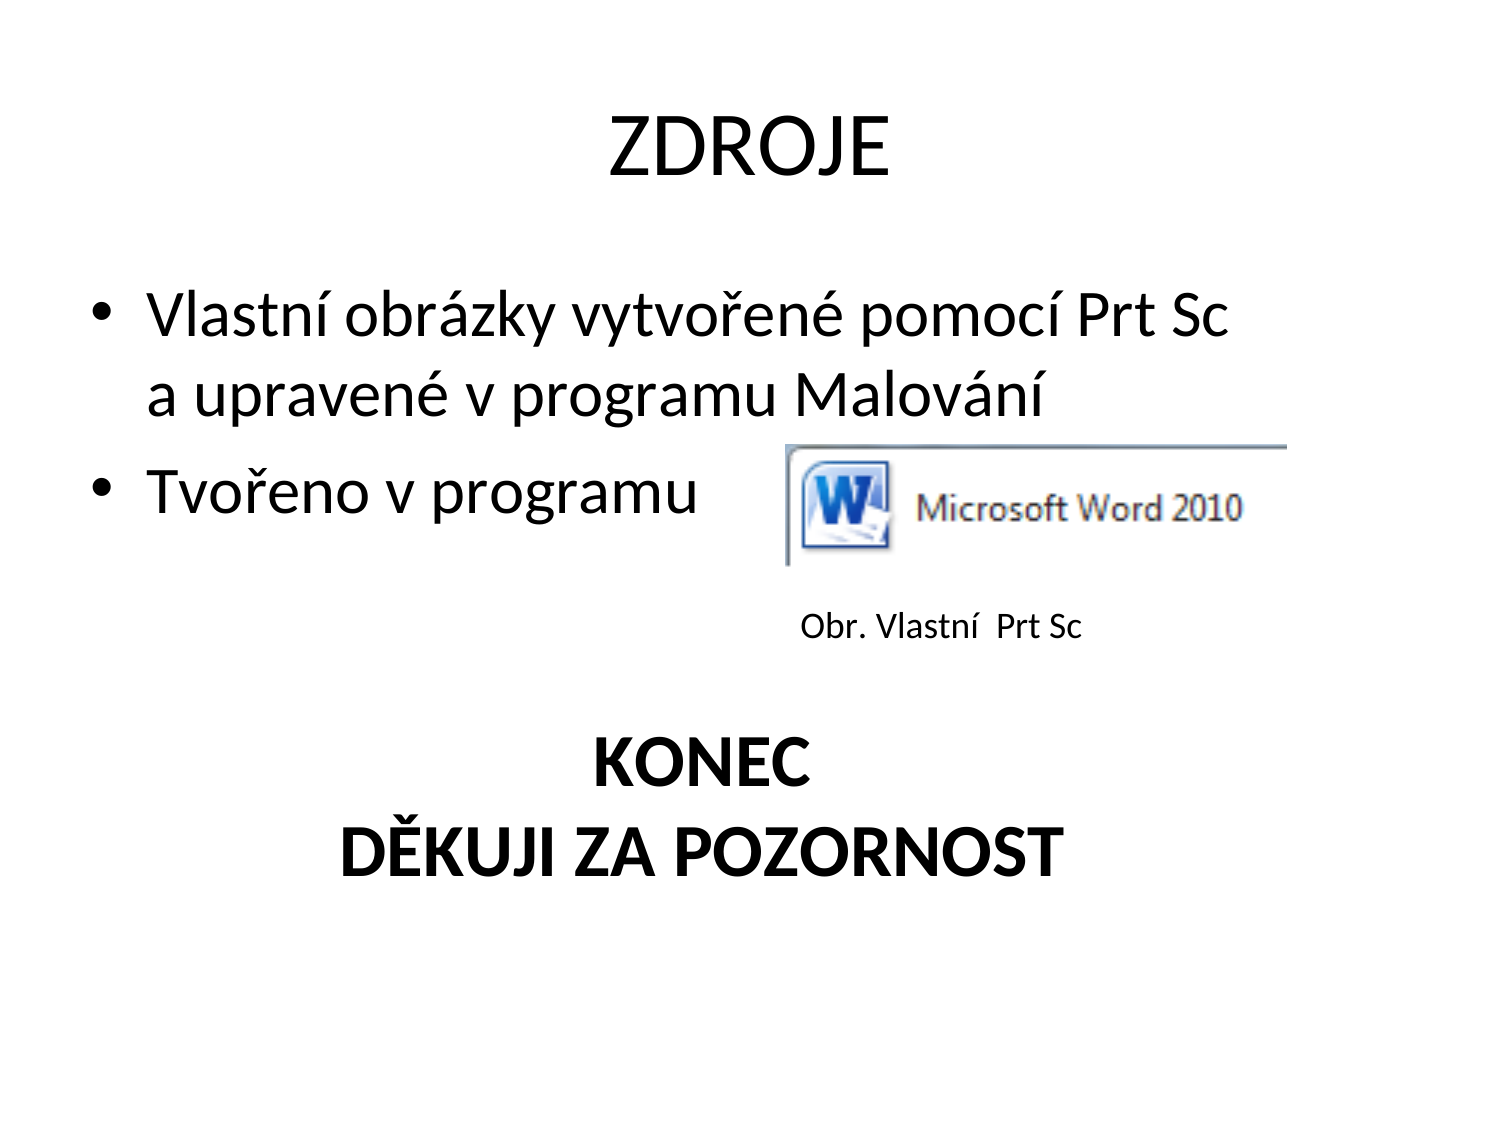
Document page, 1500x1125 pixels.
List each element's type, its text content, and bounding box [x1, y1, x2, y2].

picture [785, 444, 1287, 593]
list Vlastní obrázky vytvořené pomocí Prt Sc a upravené v programu Malování Tvořeno v programu [75, 262, 1426, 1006]
text_box KONEC DĚKUJI ZA POZORNOST [230, 704, 1176, 900]
text_box Obr. Vlastní Prt Sc [785, 593, 1294, 654]
title ZDROJE [75, 45, 1426, 233]
